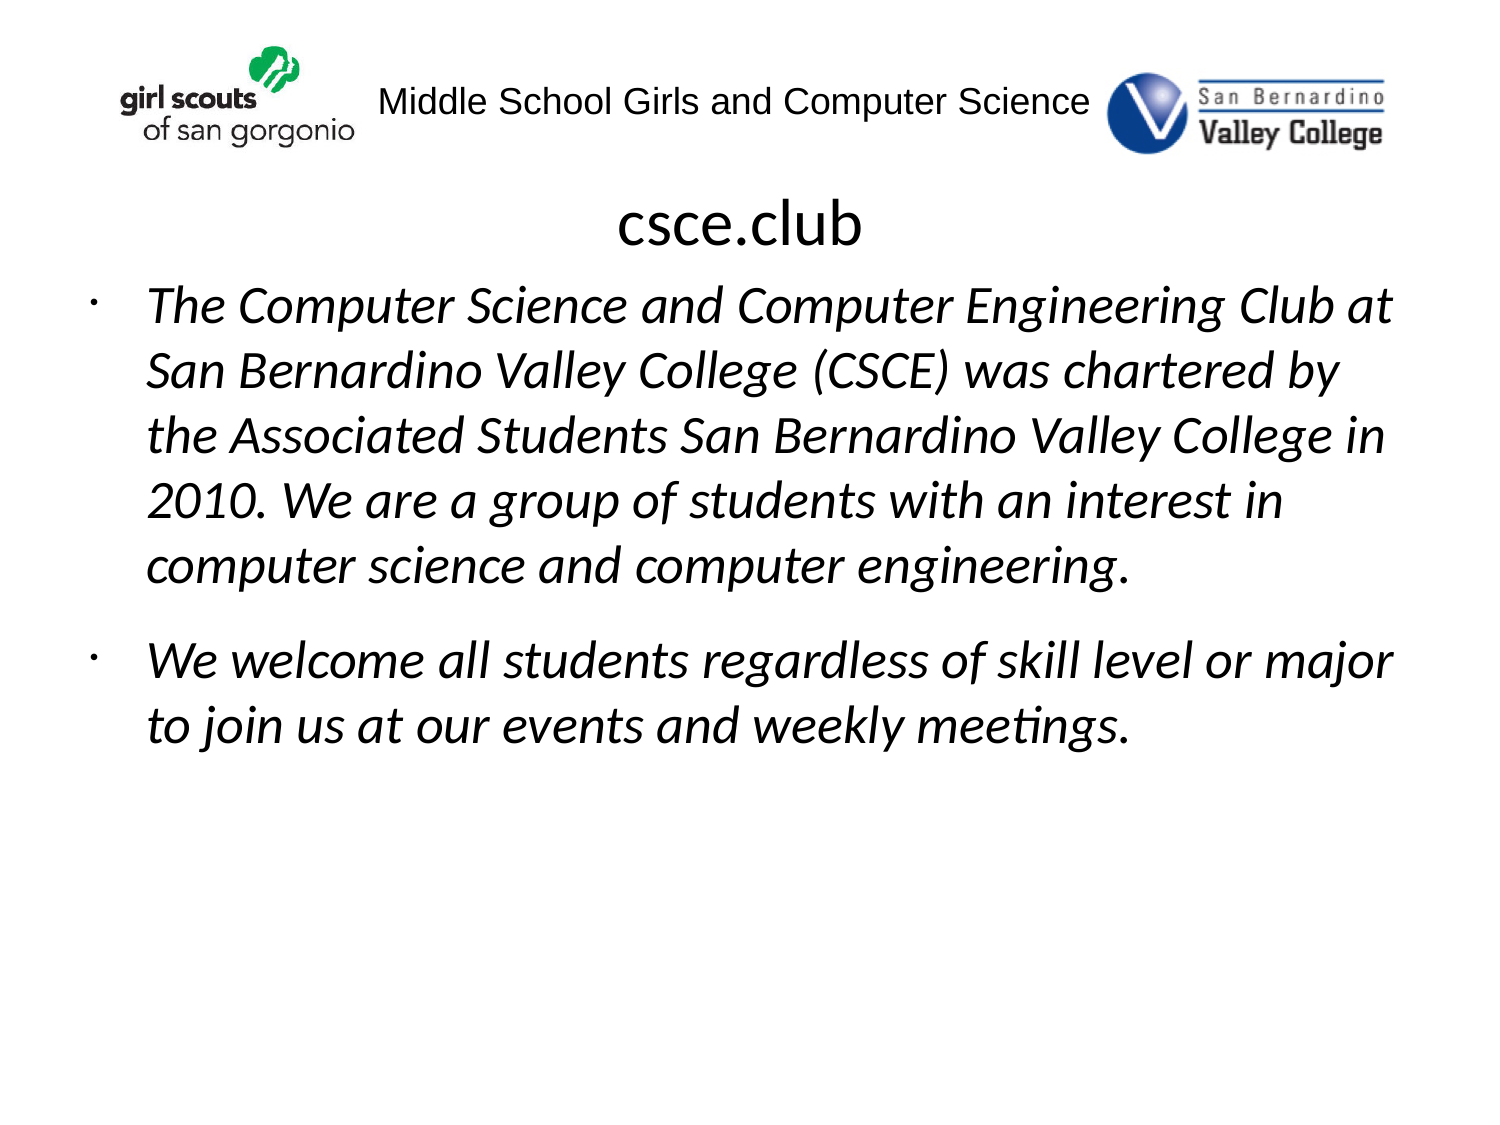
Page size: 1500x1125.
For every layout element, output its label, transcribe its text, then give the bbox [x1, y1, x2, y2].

picture [112, 44, 376, 156]
text_box csce.club [94, 171, 1387, 267]
list The Computer Science and Computer Engineering Club at San Bernardino Valley College (CSCE) was chartered by the Associated Students San Bernardino Valley College in 2010. We are a group of students with an interest in computer science and computer engineering. We welcome all students regardless of skill level or major to join us at our events and weekly meetings. [75, 262, 1425, 1005]
picture [1105, 67, 1388, 156]
